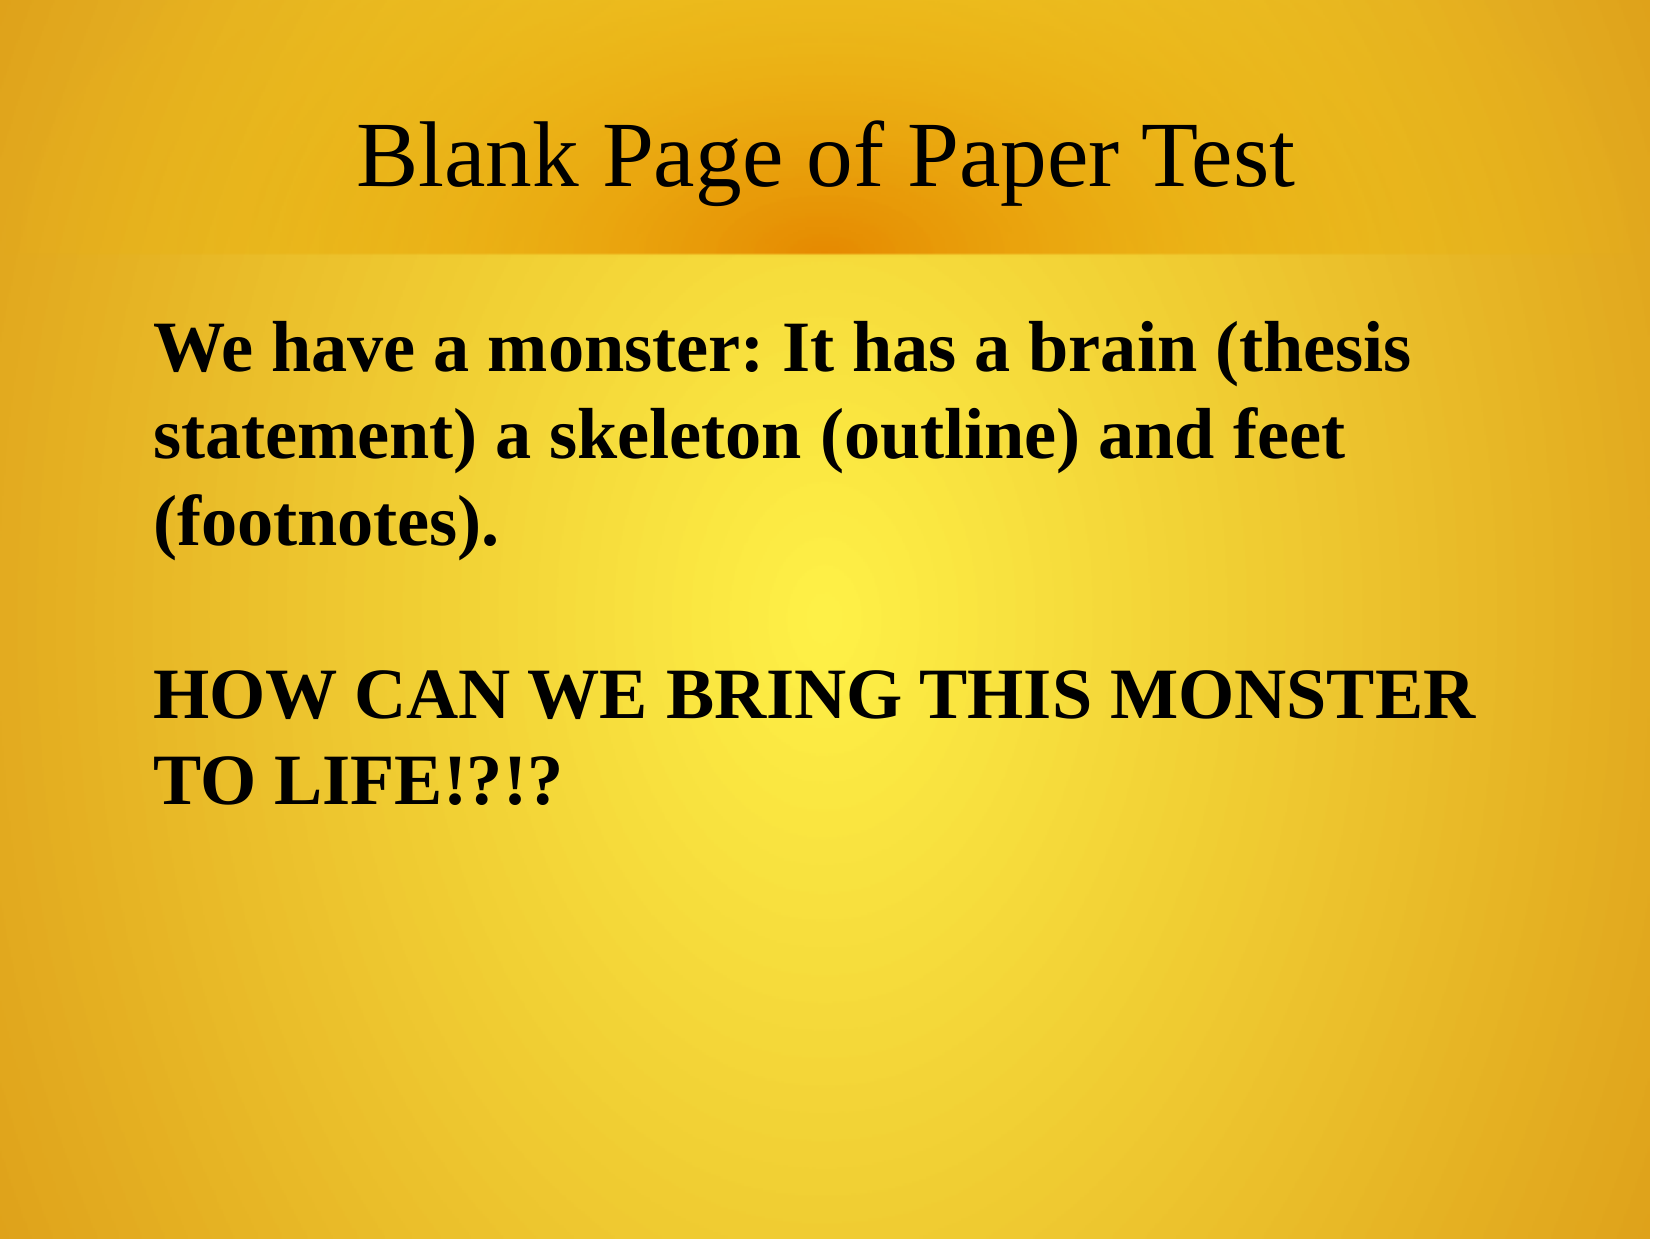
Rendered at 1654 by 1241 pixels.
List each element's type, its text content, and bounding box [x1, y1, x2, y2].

text_box Blank Page of Paper Test [82, 40, 1571, 259]
text_box We have a monster: It has a brain (thesis statement) a skeleton (outline) and feet (footnotes). HOW CAN WE BRING THIS MONSTER TO LIFE!?!? [82, 299, 1571, 1019]
picture [0, 0, 1650, 1239]
